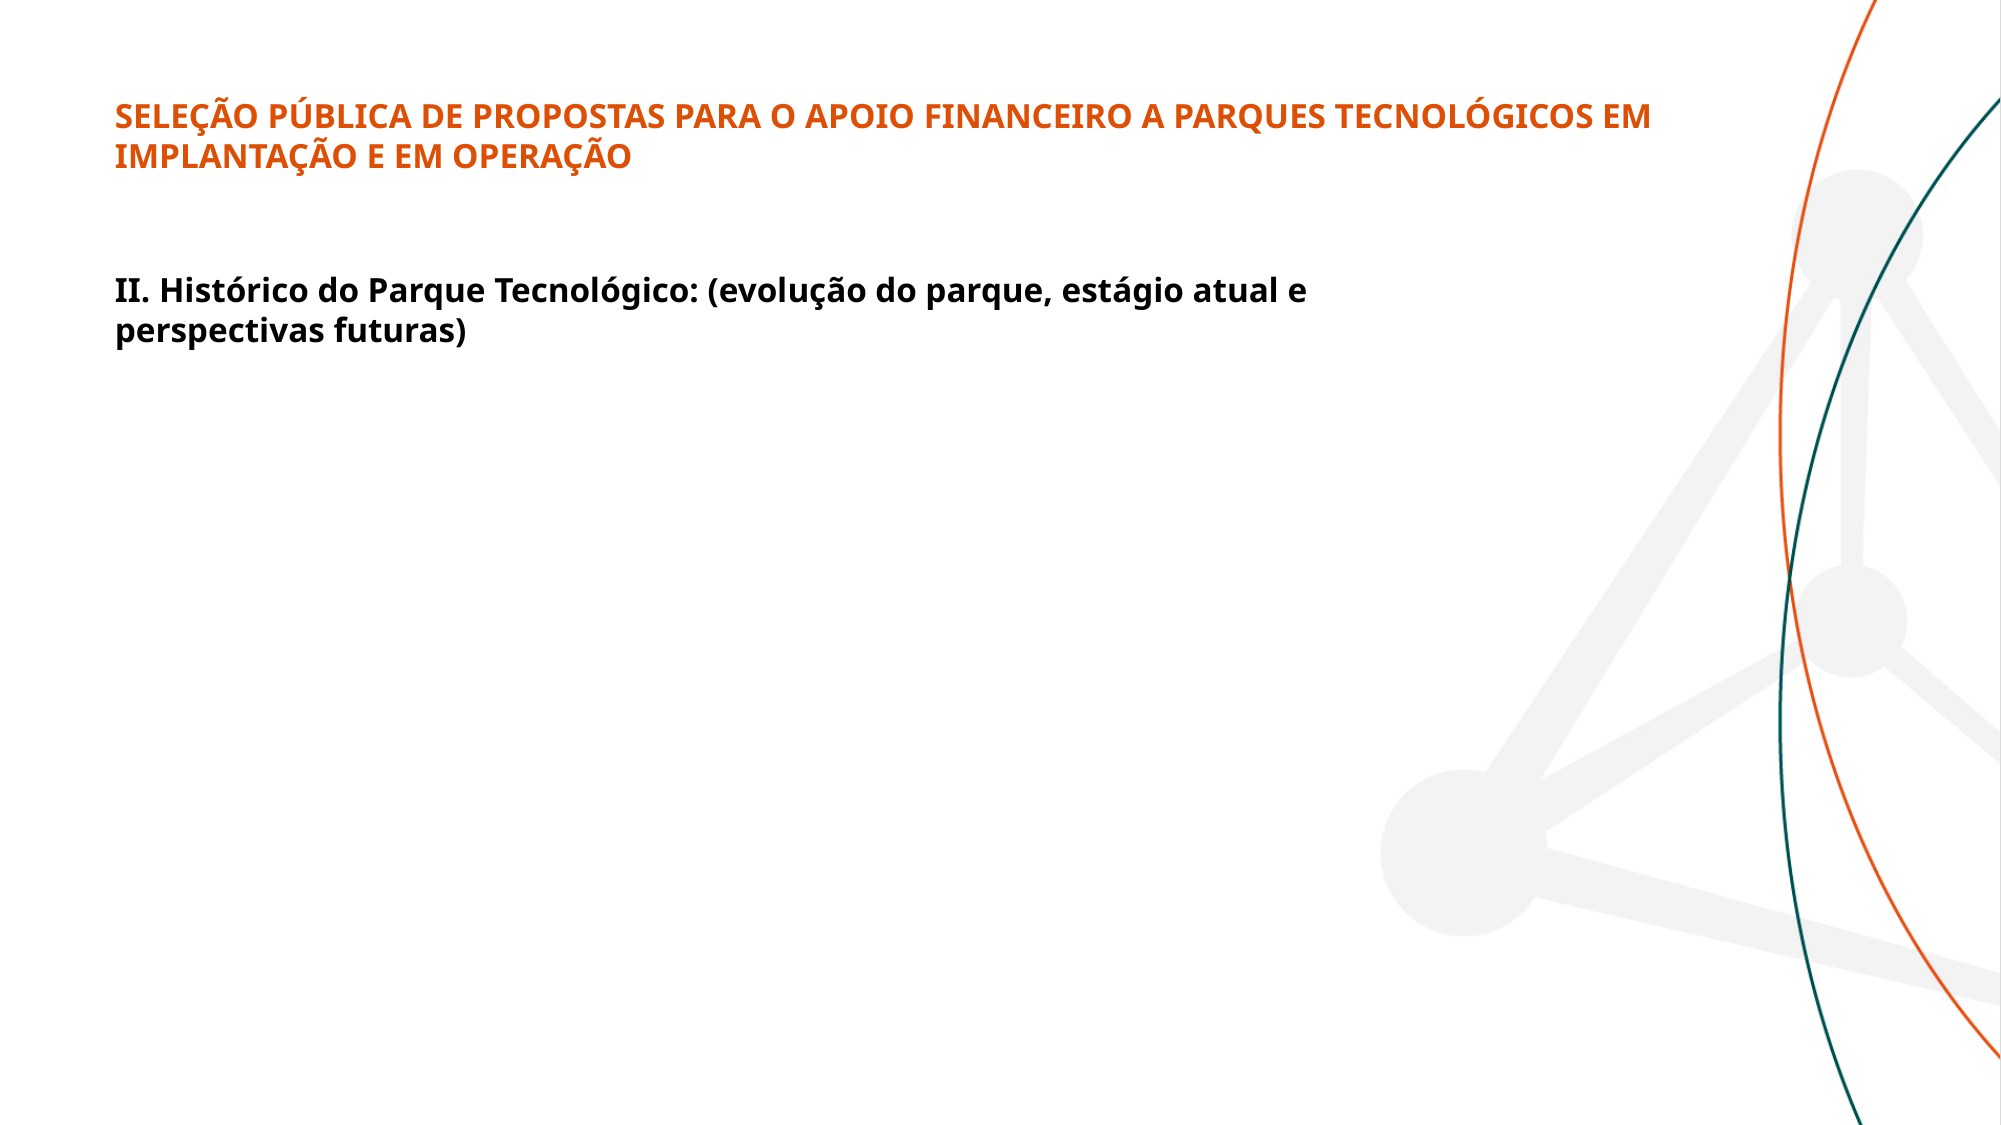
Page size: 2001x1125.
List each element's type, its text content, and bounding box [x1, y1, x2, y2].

text_box SELEÇÃO PÚBLICA DE PROPOSTAS PARA O APOIO FINANCEIRO A PARQUES TECNOLÓGICOS EM IMPLANTAÇÃO E EM OPERAÇÃO [99, 88, 1900, 217]
text_box II. Histórico do Parque Tecnológico: (evolução do parque, estágio atual e perspectivas futuras) [99, 261, 1402, 677]
